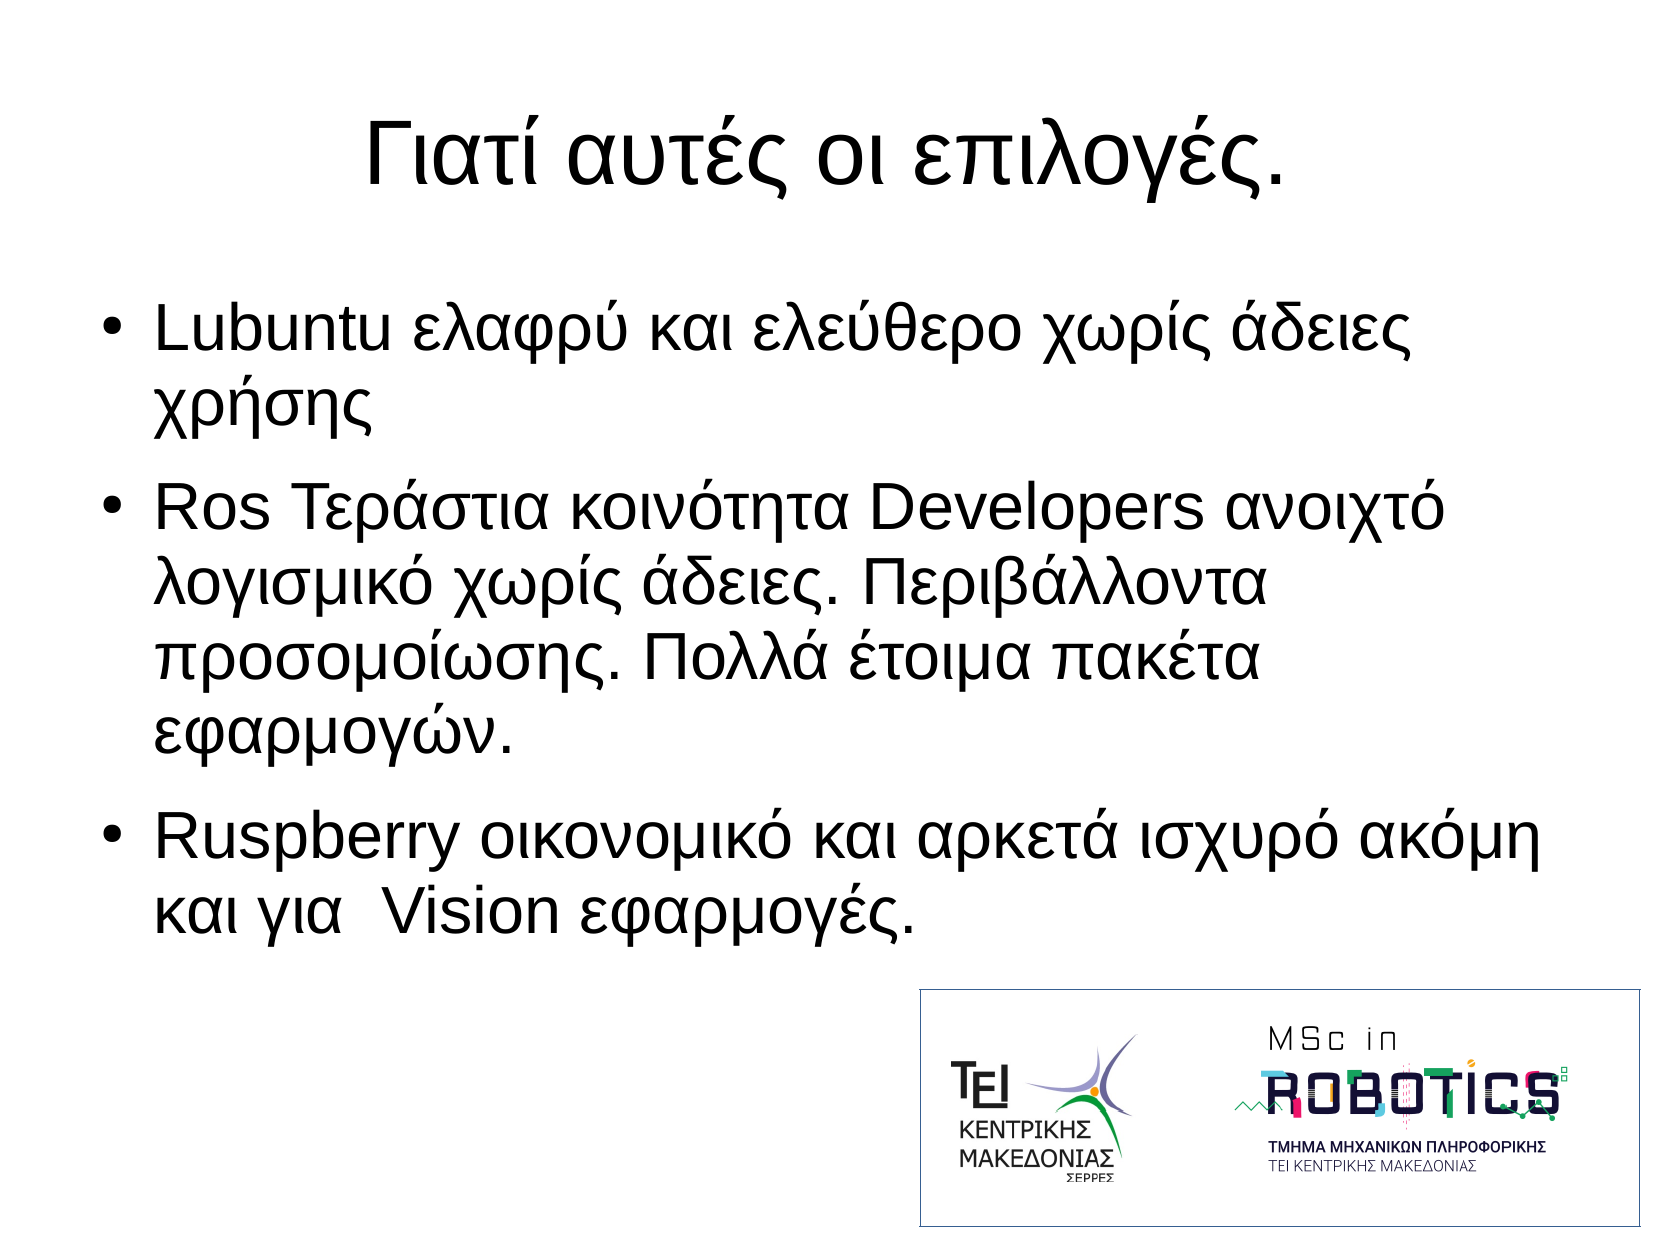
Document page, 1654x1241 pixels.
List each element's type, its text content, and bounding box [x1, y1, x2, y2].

picture [915, 983, 1645, 1231]
title Γιατί αυτές οι επιλογές. [82, 49, 1571, 257]
list Lubuntu ελαφρύ και ελεύθερο χωρίς άδειες χρήσης Ros Τεράστια κοινότητα Developers ανοιχτό λογισμικό χωρίς άδειες. Περιβάλλοντα προσομοίωσης. Πολλά έτοιμα πακέτα εφαρμογών. Ruspberry οικονομικό και αρκετά ισχυρό ακόμη και για Vision εφαρμογές. [82, 290, 1571, 1010]
